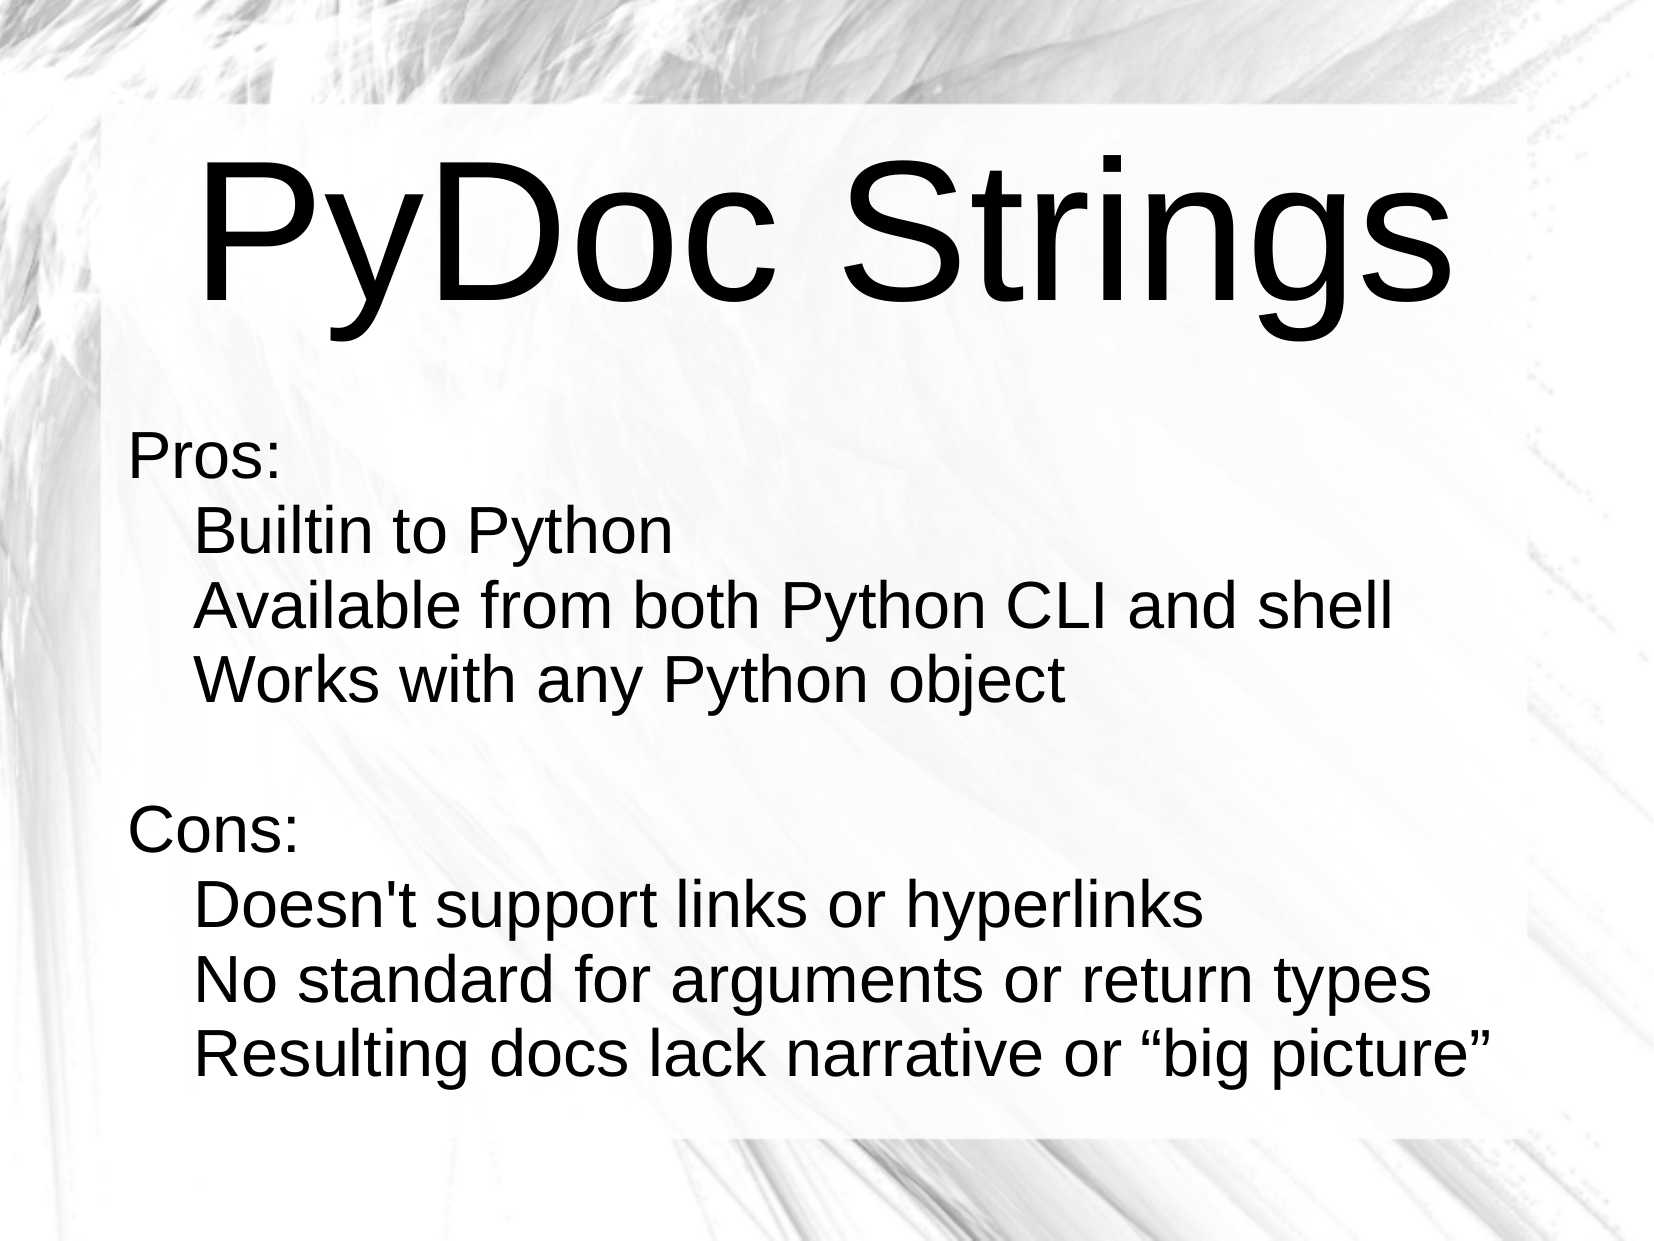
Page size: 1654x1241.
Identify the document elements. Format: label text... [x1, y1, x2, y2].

picture [0, 0, 1654, 1241]
text_box PyDoc Strings Pros: Builtin to Python Available from both Python CLI and shell Works with any Python object Cons: Doesn't support links or hyperlinks No standard for arguments or return types Resulting docs lack narrative or “big picture” [112, 112, 1538, 1099]
